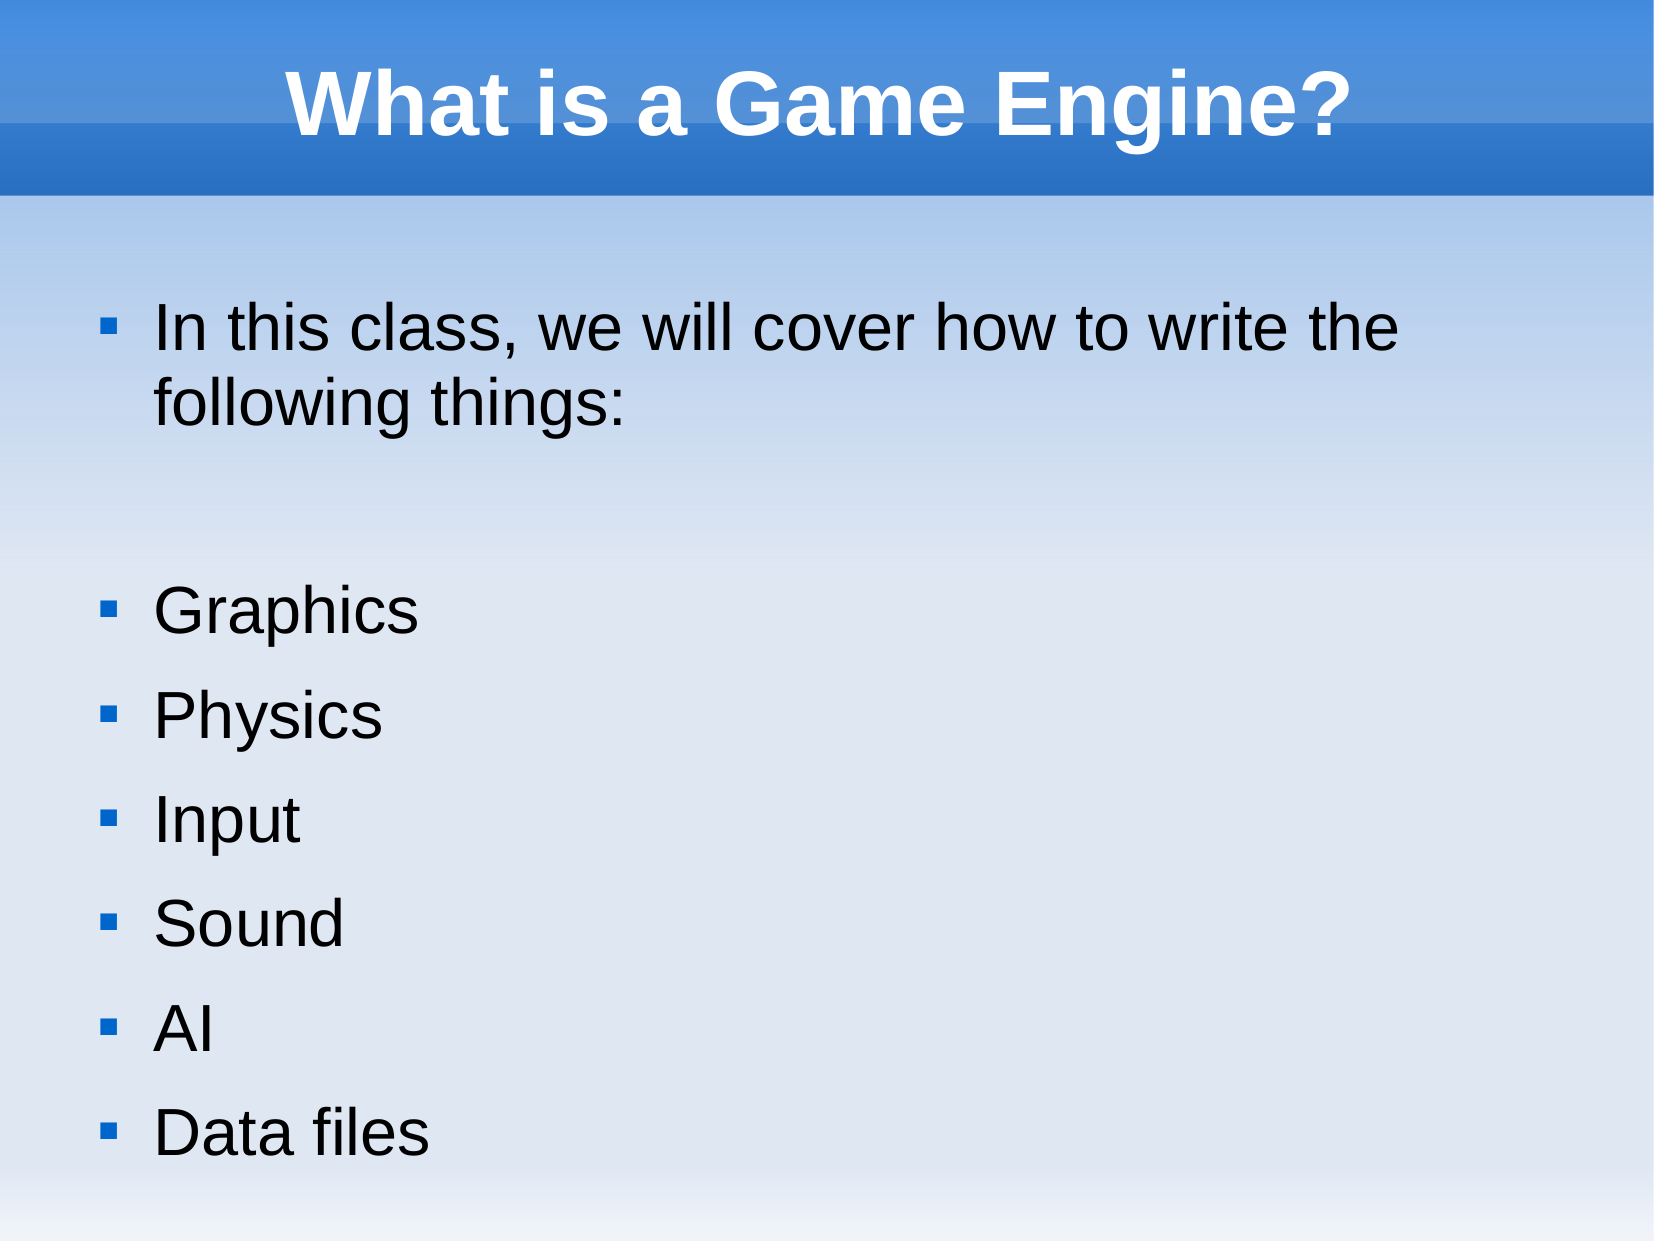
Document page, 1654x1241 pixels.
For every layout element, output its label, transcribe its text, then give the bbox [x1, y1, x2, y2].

picture [0, 0, 1654, 1241]
list In this class, we will cover how to write the following things: Graphics Physics Input Sound AI Data files [82, 290, 1571, 1170]
title What is a Game Engine? [76, 0, 1565, 208]
